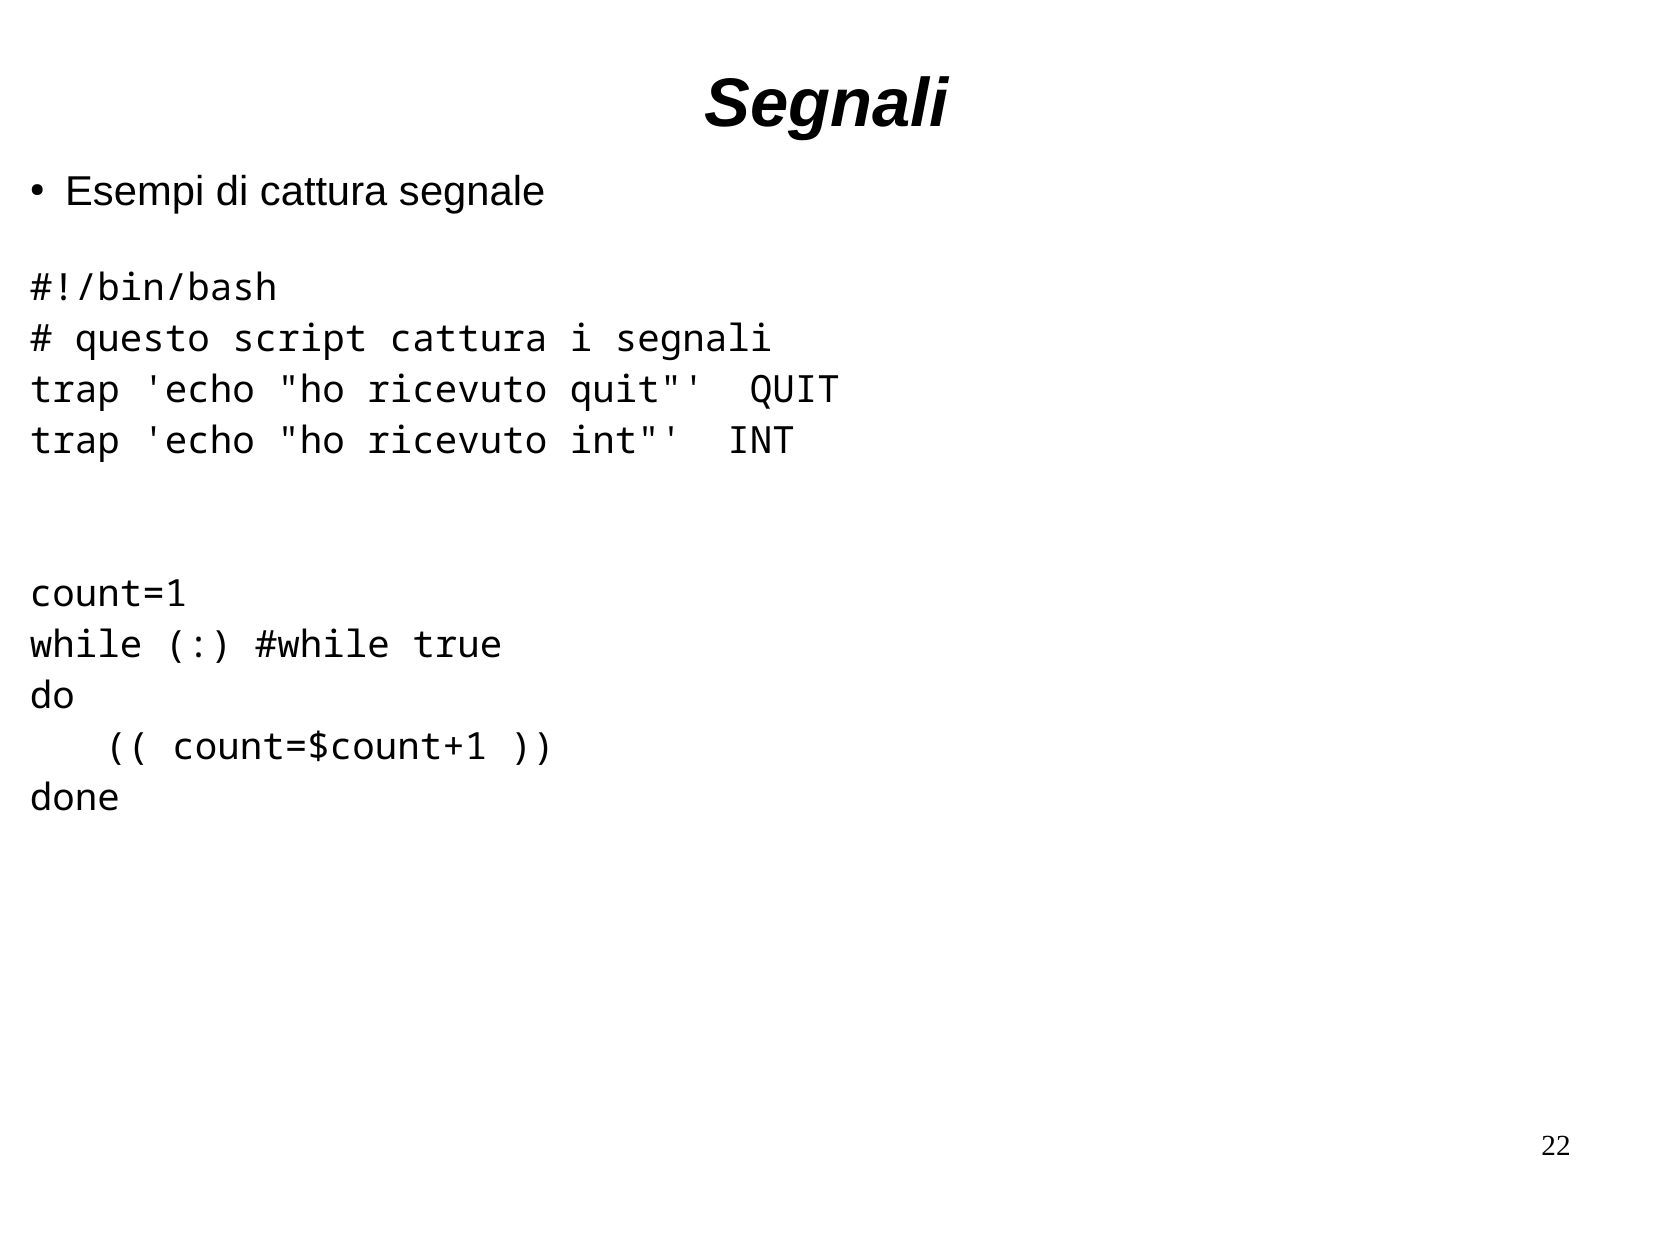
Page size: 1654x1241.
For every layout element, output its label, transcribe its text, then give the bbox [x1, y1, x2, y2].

title Segnali [82, 50, 1571, 160]
text_box Esempi di cattura segnale #!/bin/bash # questo script cattura i segnali trap 'echo "ho ricevuto quit"' QUIT trap 'echo "ho ricevuto int"' INT count=1 while (:) #while true do (( count=$count+1 )) done [15, 160, 1636, 748]
